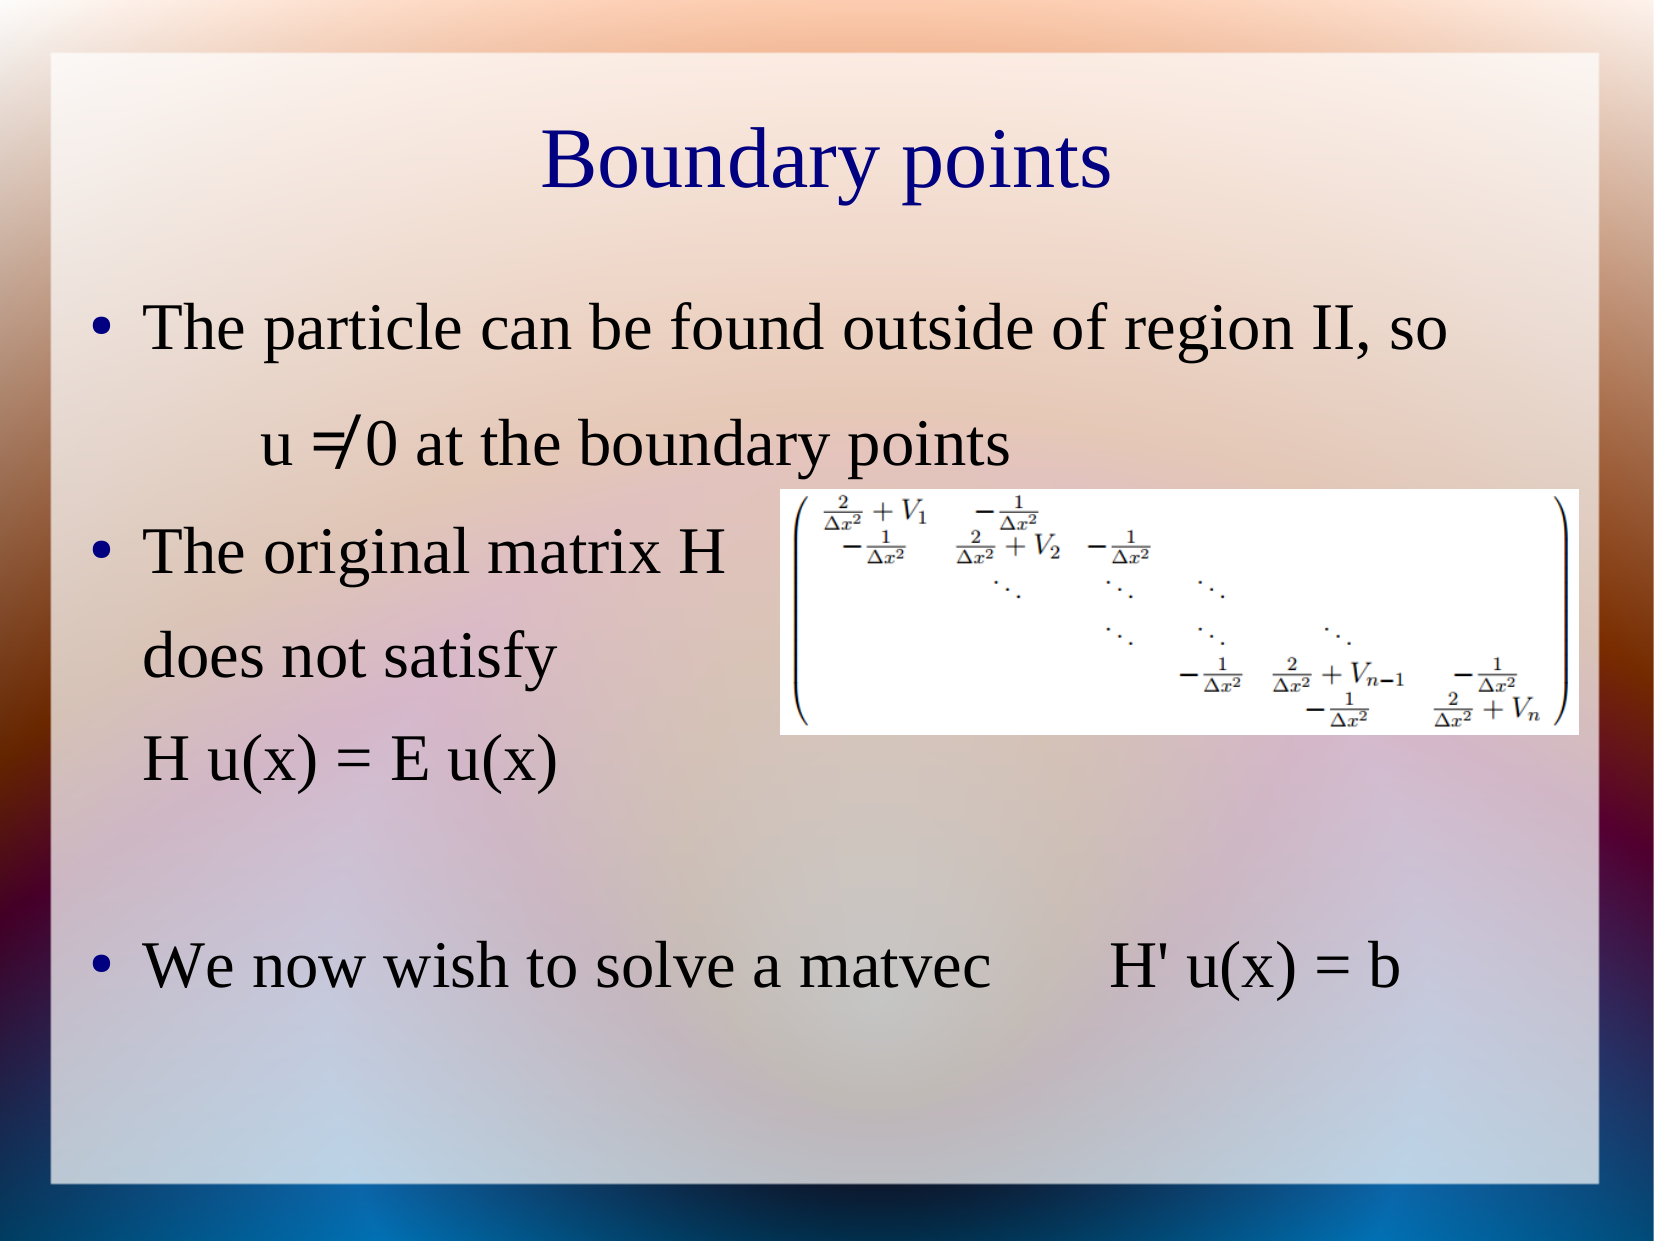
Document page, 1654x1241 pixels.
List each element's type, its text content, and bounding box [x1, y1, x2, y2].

title Boundary points [82, 55, 1571, 263]
picture [0, 0, 1654, 1241]
list The particle can be found outside of region II, so u ≠ 0 at the boundary points The original matrix H does not satisfy H u(x) = E u(x) We now wish to solve a matvec H' u(x) = b [71, 290, 1561, 1034]
